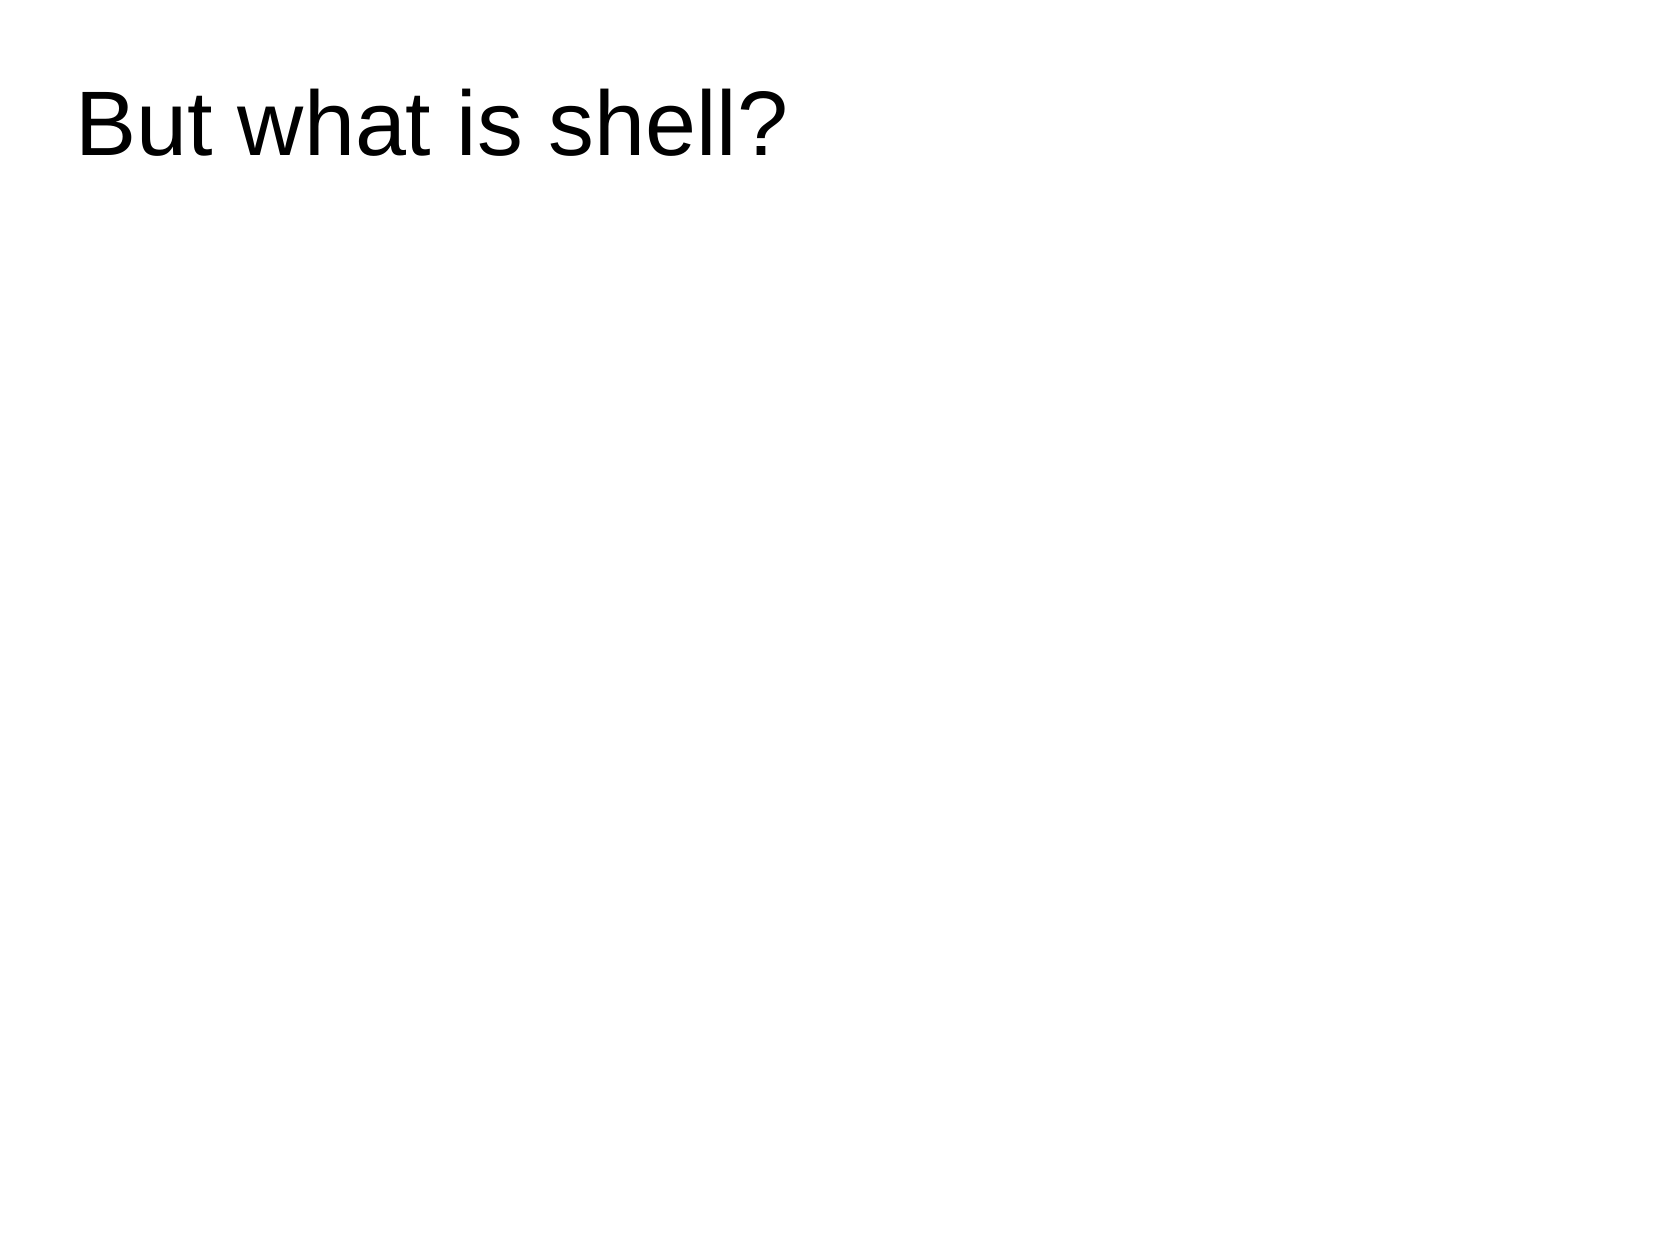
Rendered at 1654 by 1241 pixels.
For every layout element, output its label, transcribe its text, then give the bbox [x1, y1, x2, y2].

title But what is shell? [75, 49, 1200, 188]
